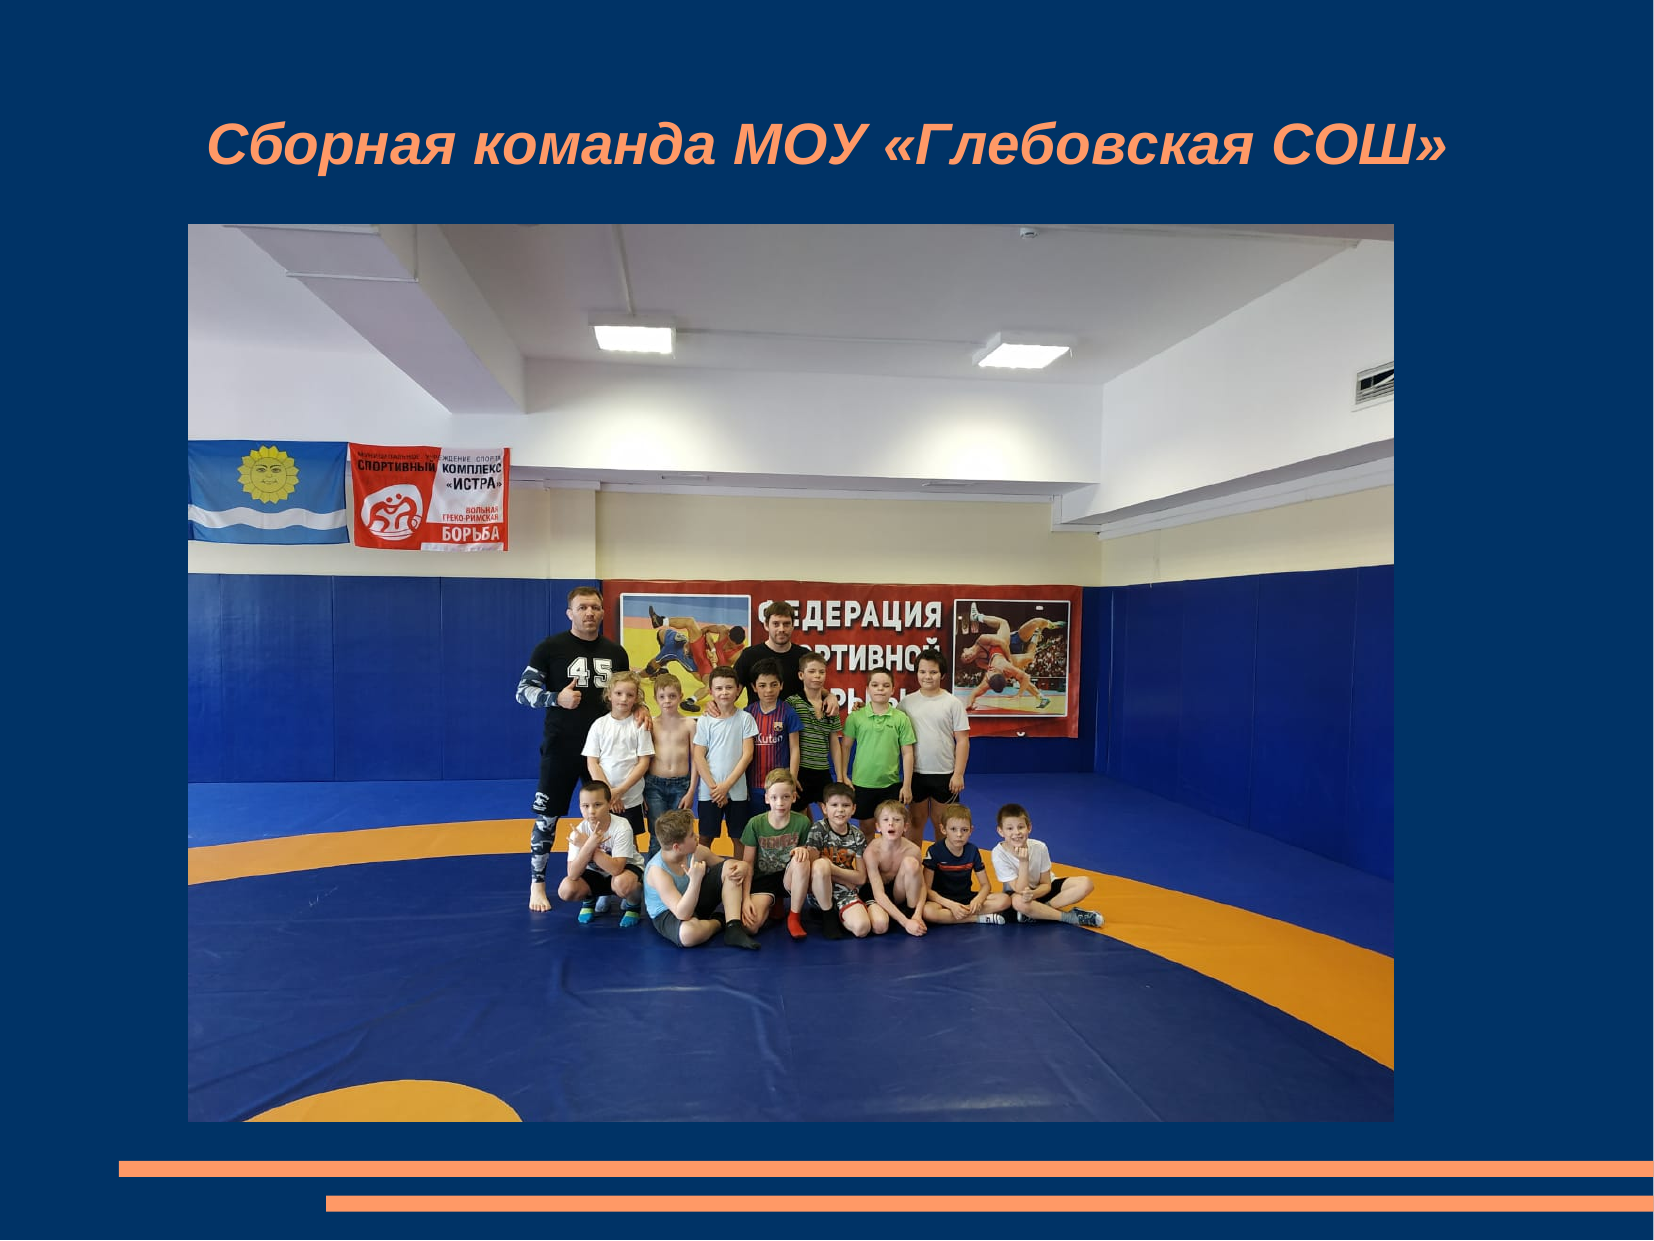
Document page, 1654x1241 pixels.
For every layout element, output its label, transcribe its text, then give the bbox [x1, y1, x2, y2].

title Сборная команда МОУ «Глебовская СОШ» [205, 40, 1619, 249]
picture [188, 224, 1394, 1123]
